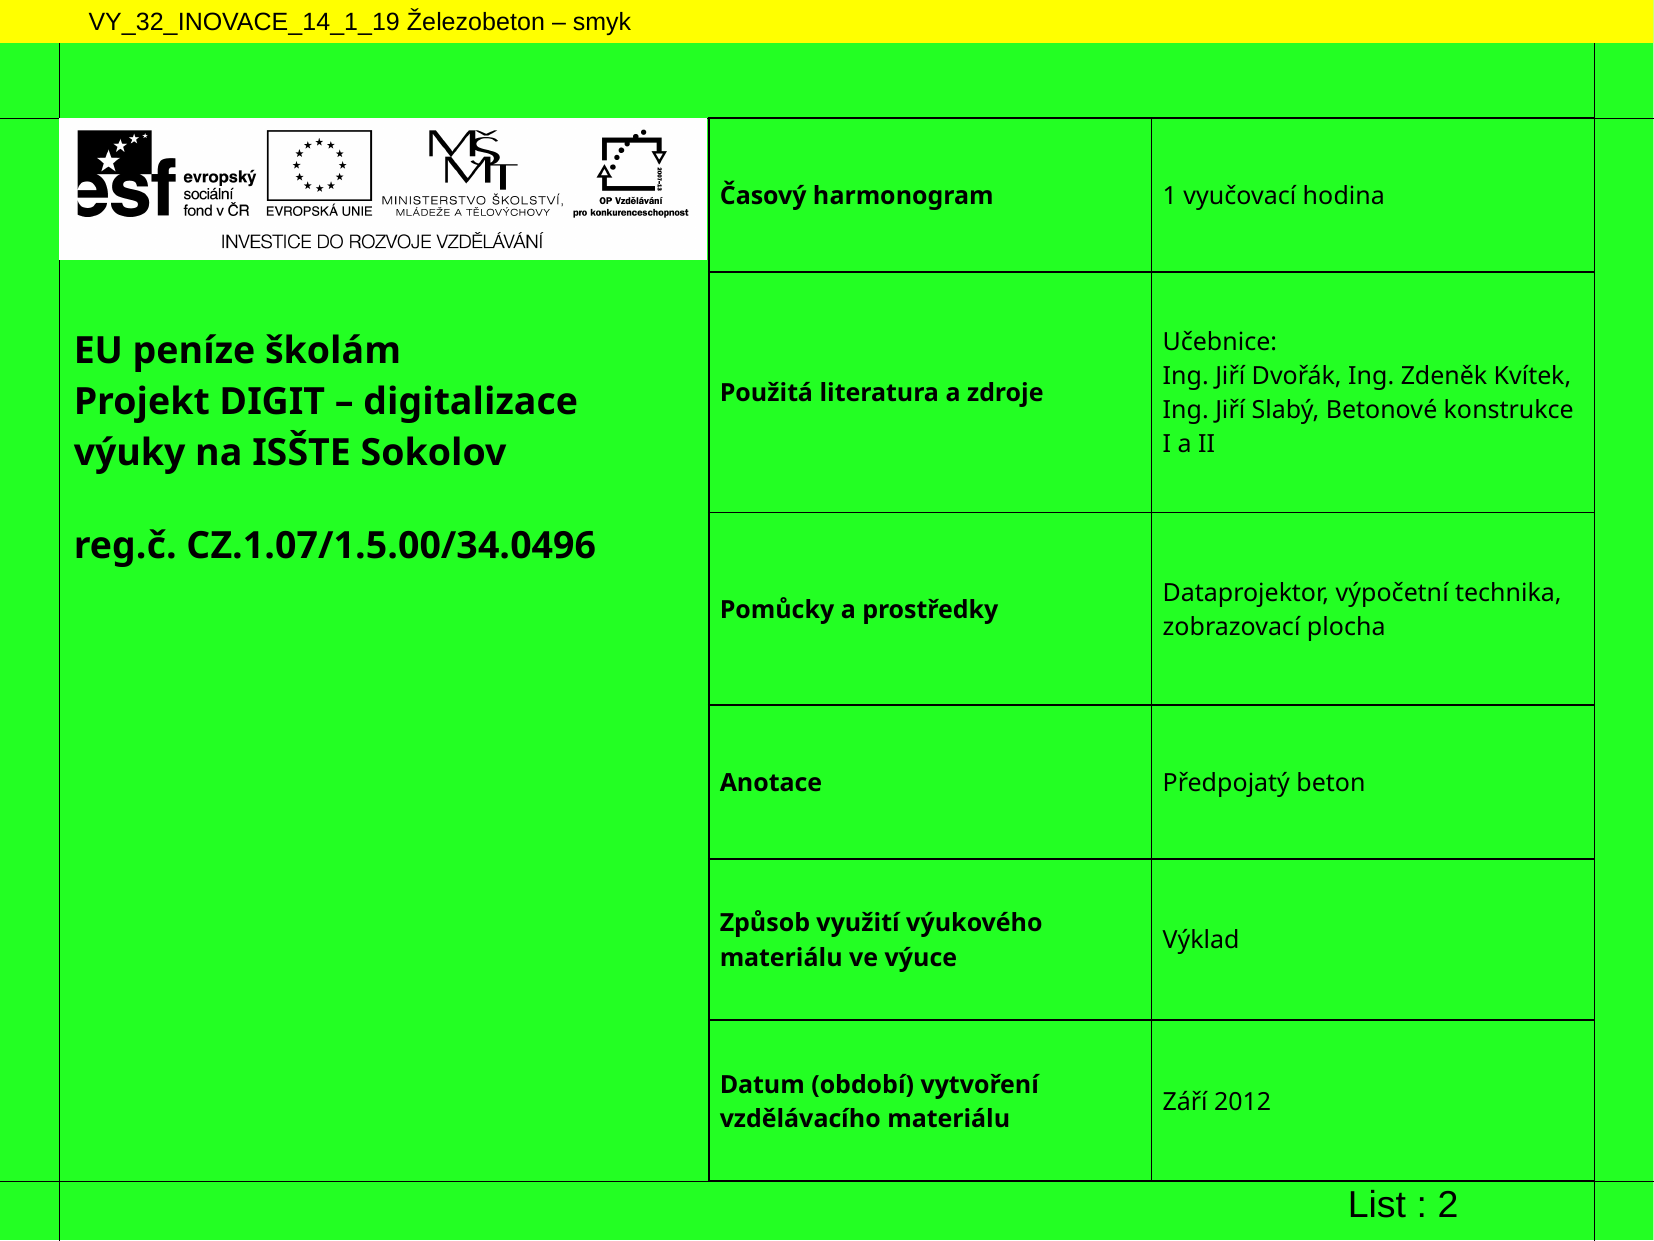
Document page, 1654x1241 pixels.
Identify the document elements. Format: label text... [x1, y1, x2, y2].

table_cell Anotace [710, 706, 1151, 858]
table_cell Předpojatý beton [1152, 706, 1594, 858]
picture [59, 118, 707, 260]
text_box VY_32_INOVACE_14_1_19 Železobeton – smyk [0, 0, 1654, 43]
table_cell Použitá literatura a zdroje [710, 273, 1151, 512]
table_header 1 vyučovací hodina [1152, 119, 1594, 271]
table_cell Učebnice: Ing. Jiří Dvořák, Ing. Zdeněk Kvítek, Ing. Jiří Slabý, Betonové konstrukce I a II [1152, 273, 1594, 512]
table_cell Dataprojektor, výpočetní technika, zobrazovací plocha [1152, 513, 1594, 704]
text_box List : <číslo> [1357, 1176, 1599, 1241]
table_cell Způsob využití výukového materiálu ve výuce [710, 860, 1151, 1019]
table_cell Datum (období) vytvoření vzdělávacího materiálu [710, 1021, 1151, 1180]
table_cell Září 2012 [1152, 1021, 1594, 1180]
text_box EU peníze školám Projekt DIGIT – digitalizace výuky na ISŠTE Sokolov reg.č. CZ.1.07/1.5.00/34.0496 [59, 315, 680, 562]
table_header Časový harmonogram [710, 119, 1151, 271]
table_cell Pomůcky a prostředky [710, 513, 1151, 704]
table_cell Výklad [1152, 860, 1594, 1019]
